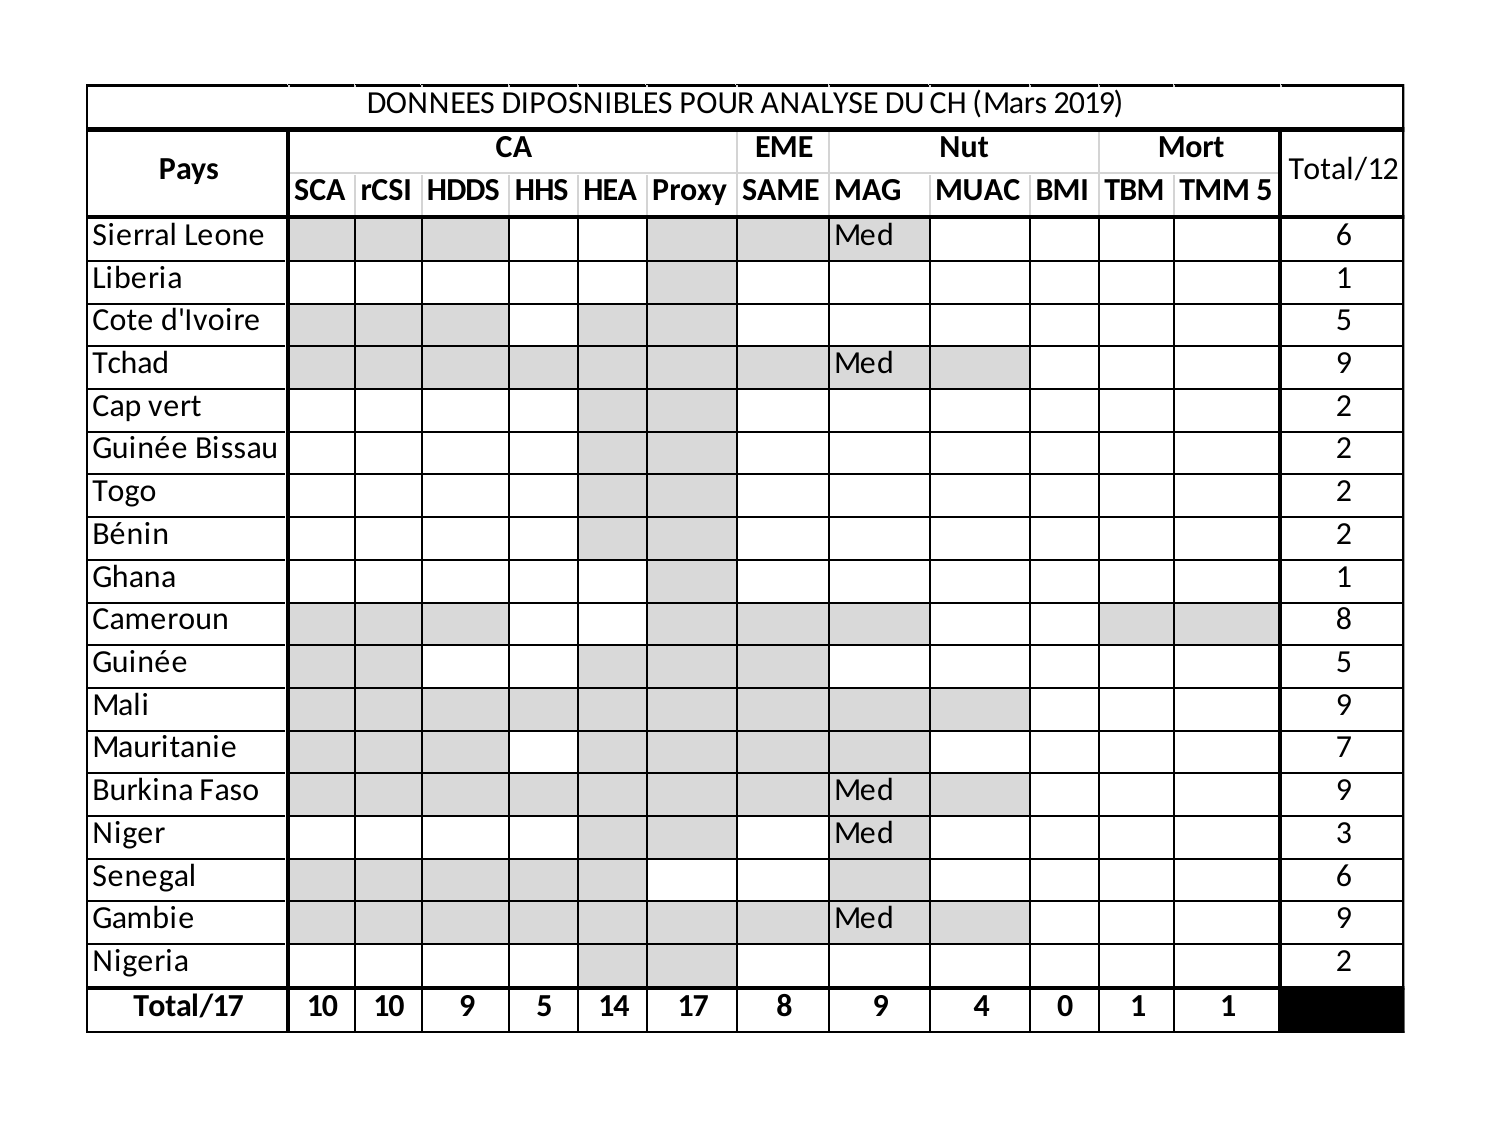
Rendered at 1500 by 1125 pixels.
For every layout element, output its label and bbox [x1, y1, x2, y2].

picture [86, 84, 1407, 1036]
